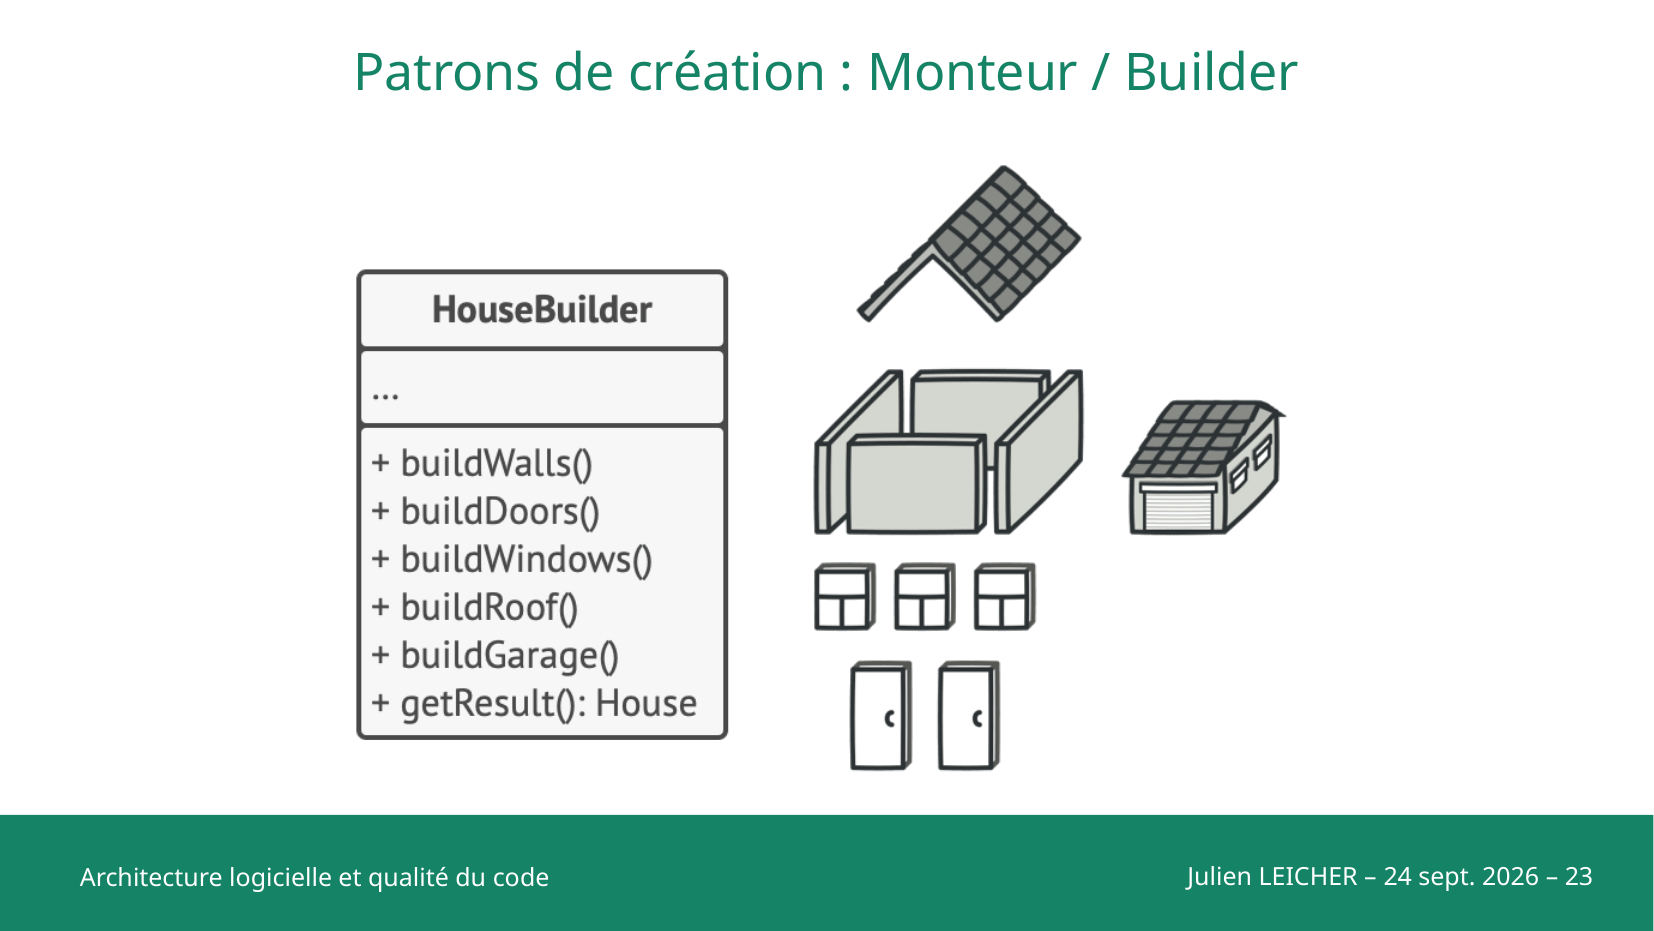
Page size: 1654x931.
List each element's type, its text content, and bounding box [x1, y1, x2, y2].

text_box Patrons de création : Monteur / Builder [0, 27, 1654, 113]
text_box Architecture logicielle et qualité du code [64, 852, 798, 898]
text_box Julien LEICHER – 22 mars 2022 – <numéro> [0, 814, 1654, 931]
picture [335, 140, 1318, 812]
